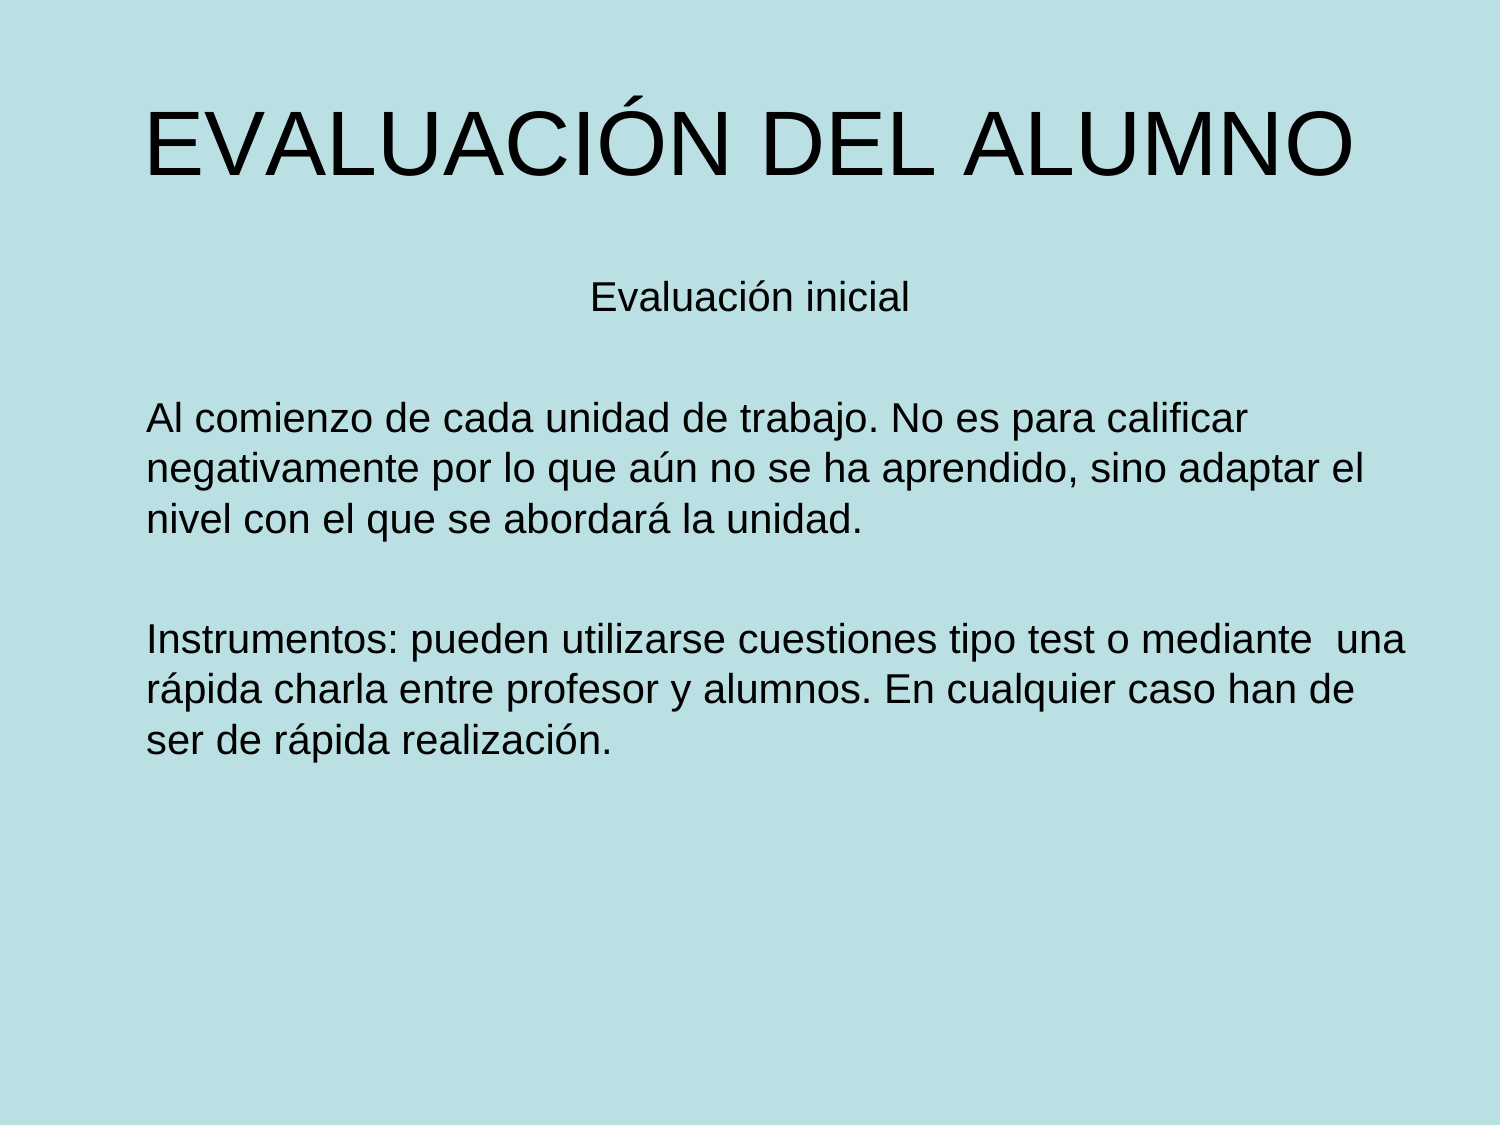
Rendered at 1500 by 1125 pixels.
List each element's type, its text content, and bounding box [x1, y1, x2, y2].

title EVALUACIÓN DEL ALUMNO [75, 45, 1426, 233]
list Evaluación inicial Al comienzo de cada unidad de trabajo. No es para calificar negativamente por lo que aún no se ha aprendido, sino adaptar el nivel con el que se abordará la unidad. Instrumentos: pueden utilizarse cuestiones tipo test o mediante una rápida charla entre profesor y alumnos. En cualquier caso han de ser de rápida realización. [75, 262, 1426, 1006]
